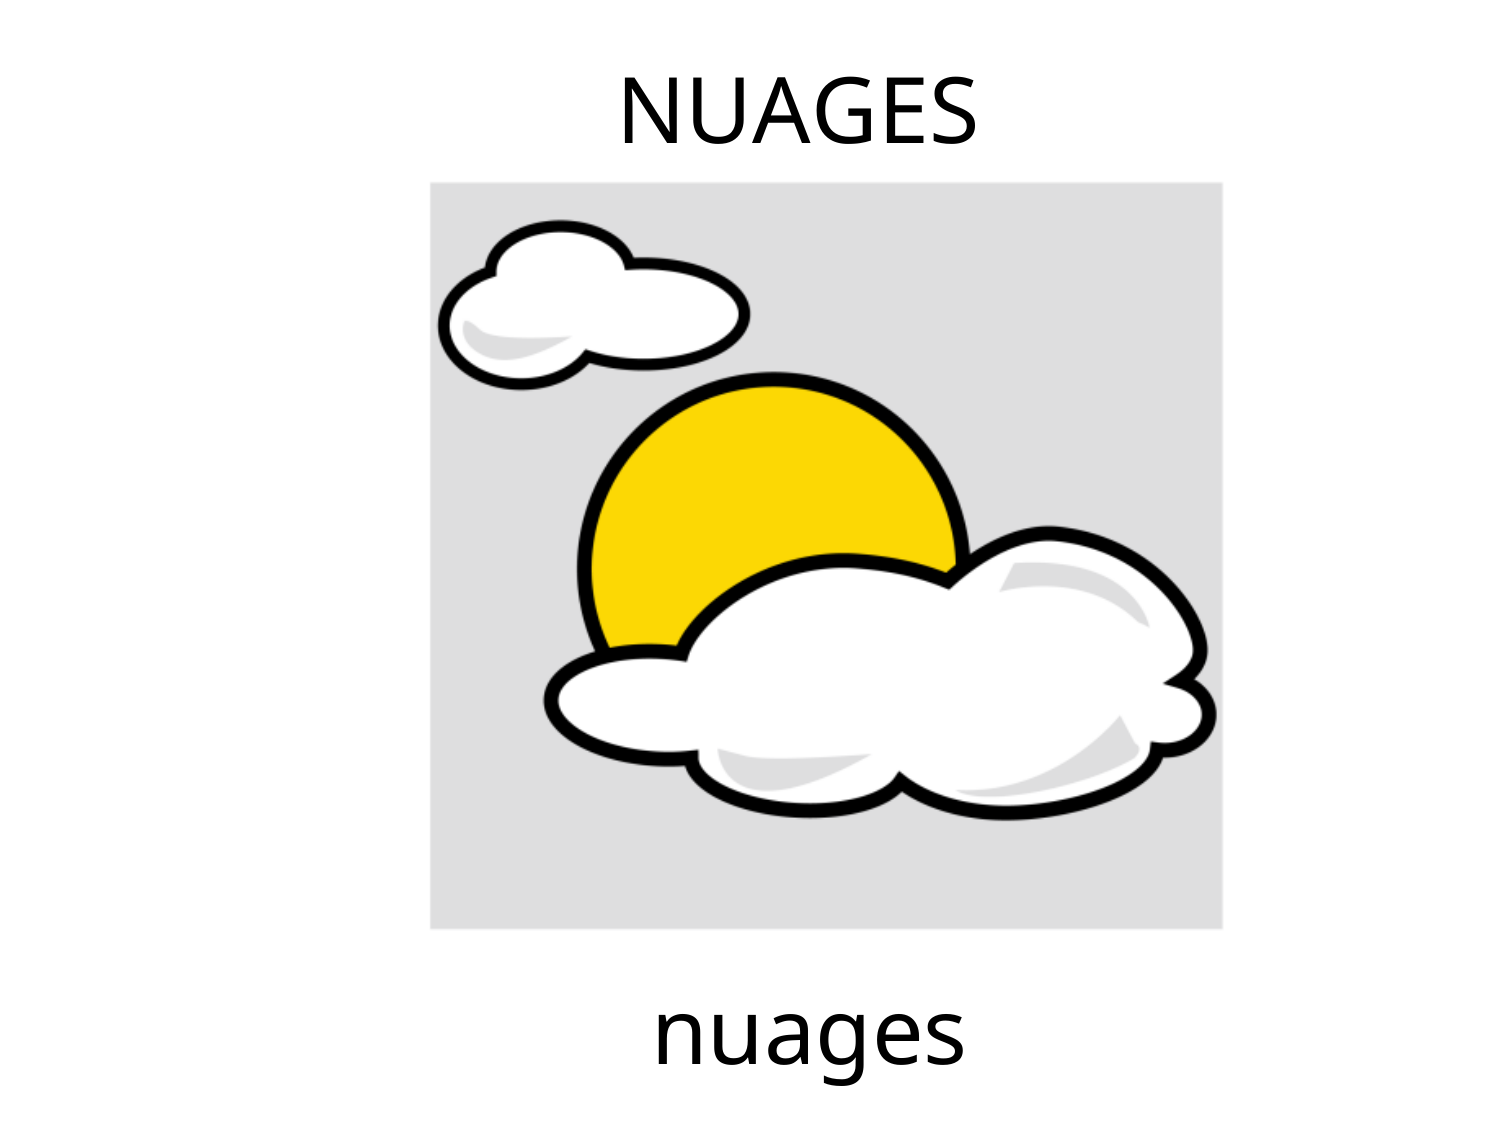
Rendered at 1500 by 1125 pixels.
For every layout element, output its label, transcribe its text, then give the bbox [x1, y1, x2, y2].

text_box nuages [206, 964, 1414, 1092]
picture [419, 148, 1235, 965]
title NUAGES [194, 42, 1402, 171]
